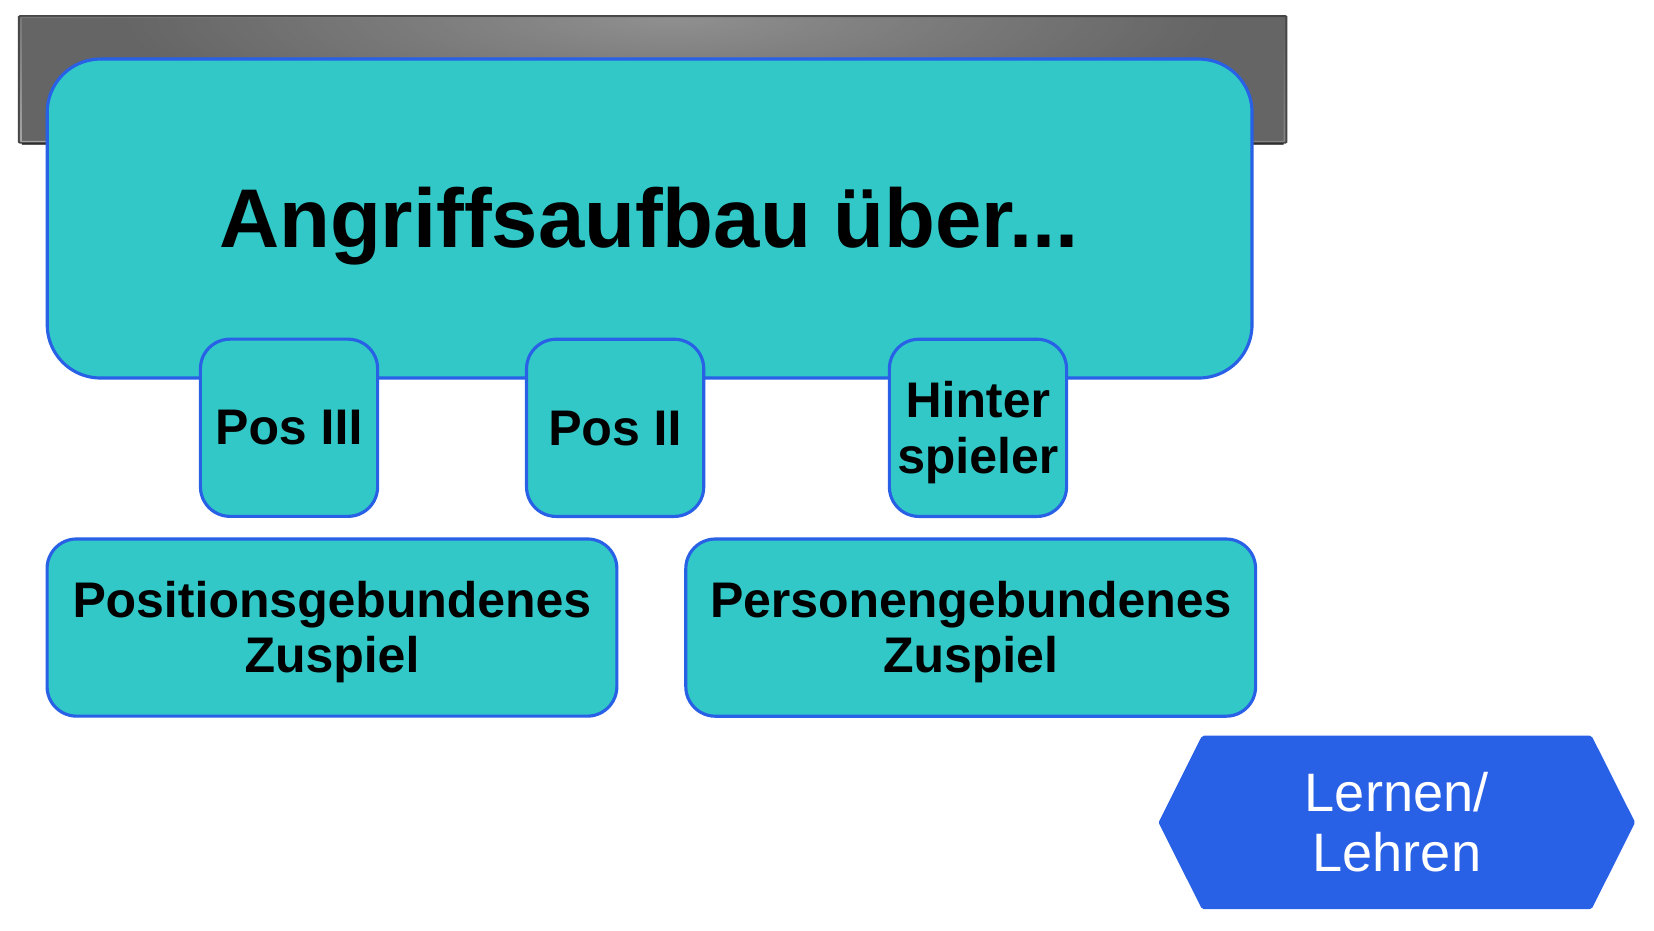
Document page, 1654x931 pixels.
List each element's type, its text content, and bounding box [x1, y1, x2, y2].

text_box Positionsgebundenes Zuspiel [47, 538, 617, 717]
text_box Angriffsaufbau über... [47, 59, 1253, 379]
text_box Pos II [526, 339, 704, 517]
text_box Lernen/ Lehren [1162, 738, 1632, 907]
text_box Pos III [200, 339, 378, 517]
text_box Hinter spieler [889, 339, 1067, 517]
text_box Personengebundenes Zuspiel [685, 538, 1256, 717]
